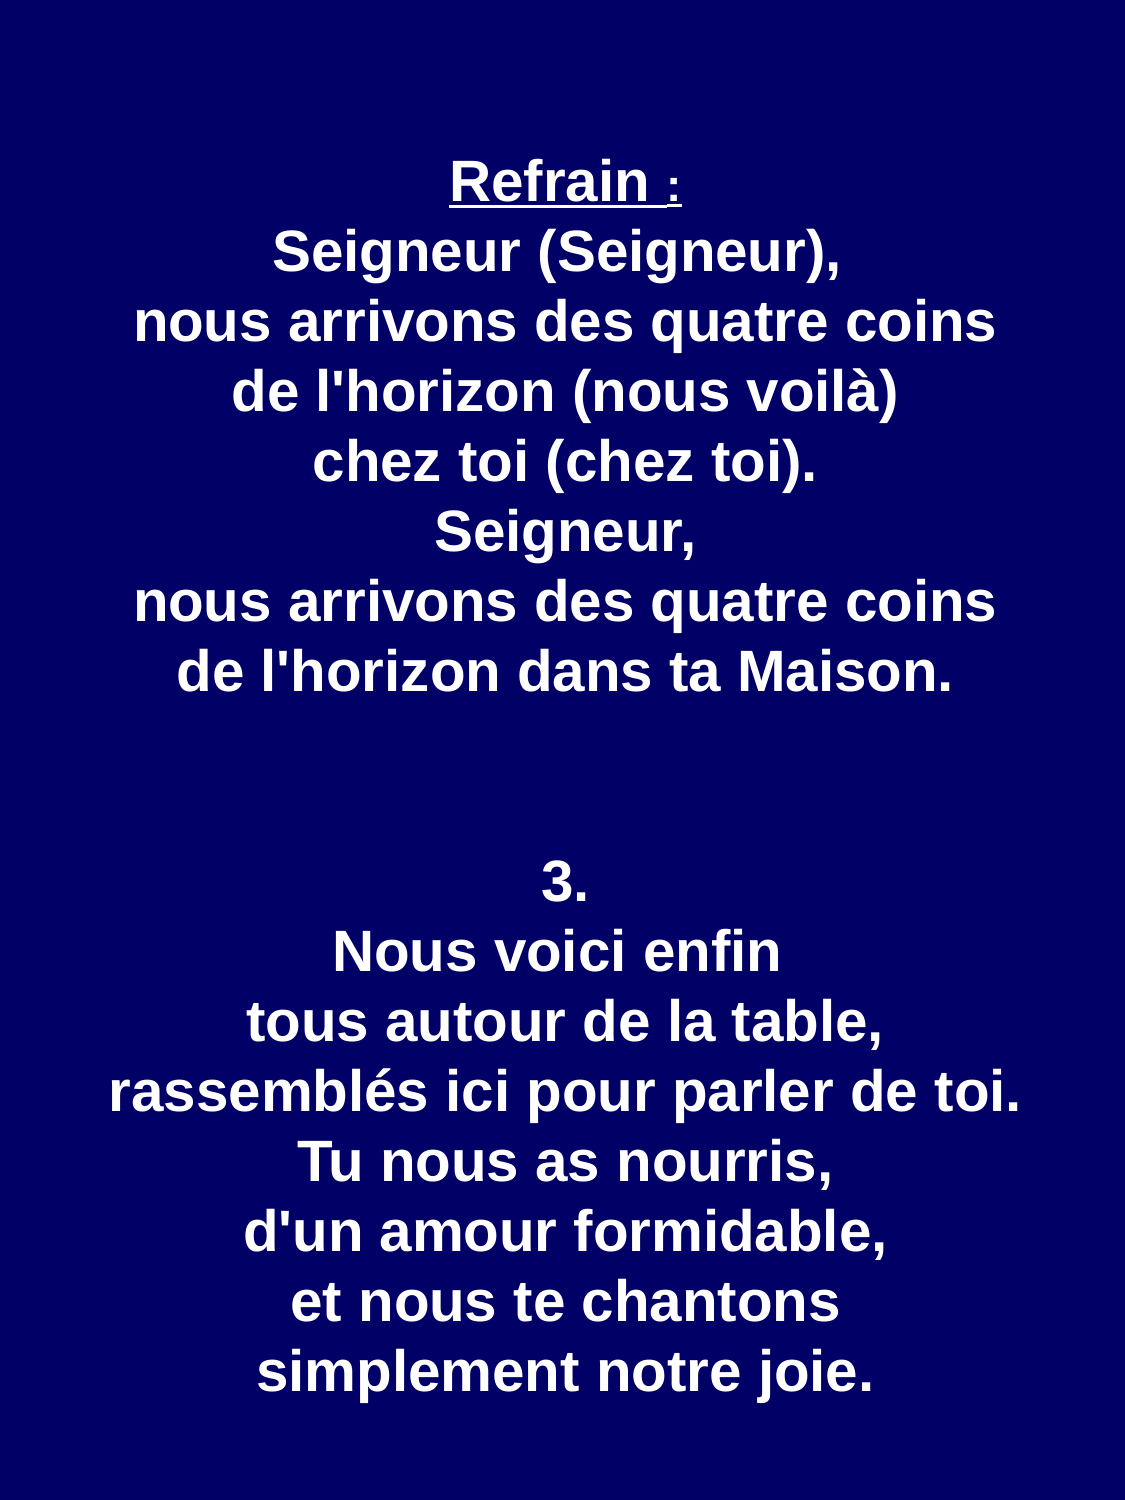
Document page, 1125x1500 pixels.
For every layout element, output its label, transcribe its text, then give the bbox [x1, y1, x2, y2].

text_box Refrain : Seigneur (Seigneur), nous arrivons des quatre coins de l'horizon (nous voilà) chez toi (chez toi). Seigneur, nous arrivons des quatre coins de l'horizon dans ta Maison. 3. Nous voici enfin tous autour de la table, rassemblés ici pour parler de toi. Tu nous as nourris, d'un amour formidable, et nous te chantons simplement notre joie. [3, 136, 1125, 1461]
